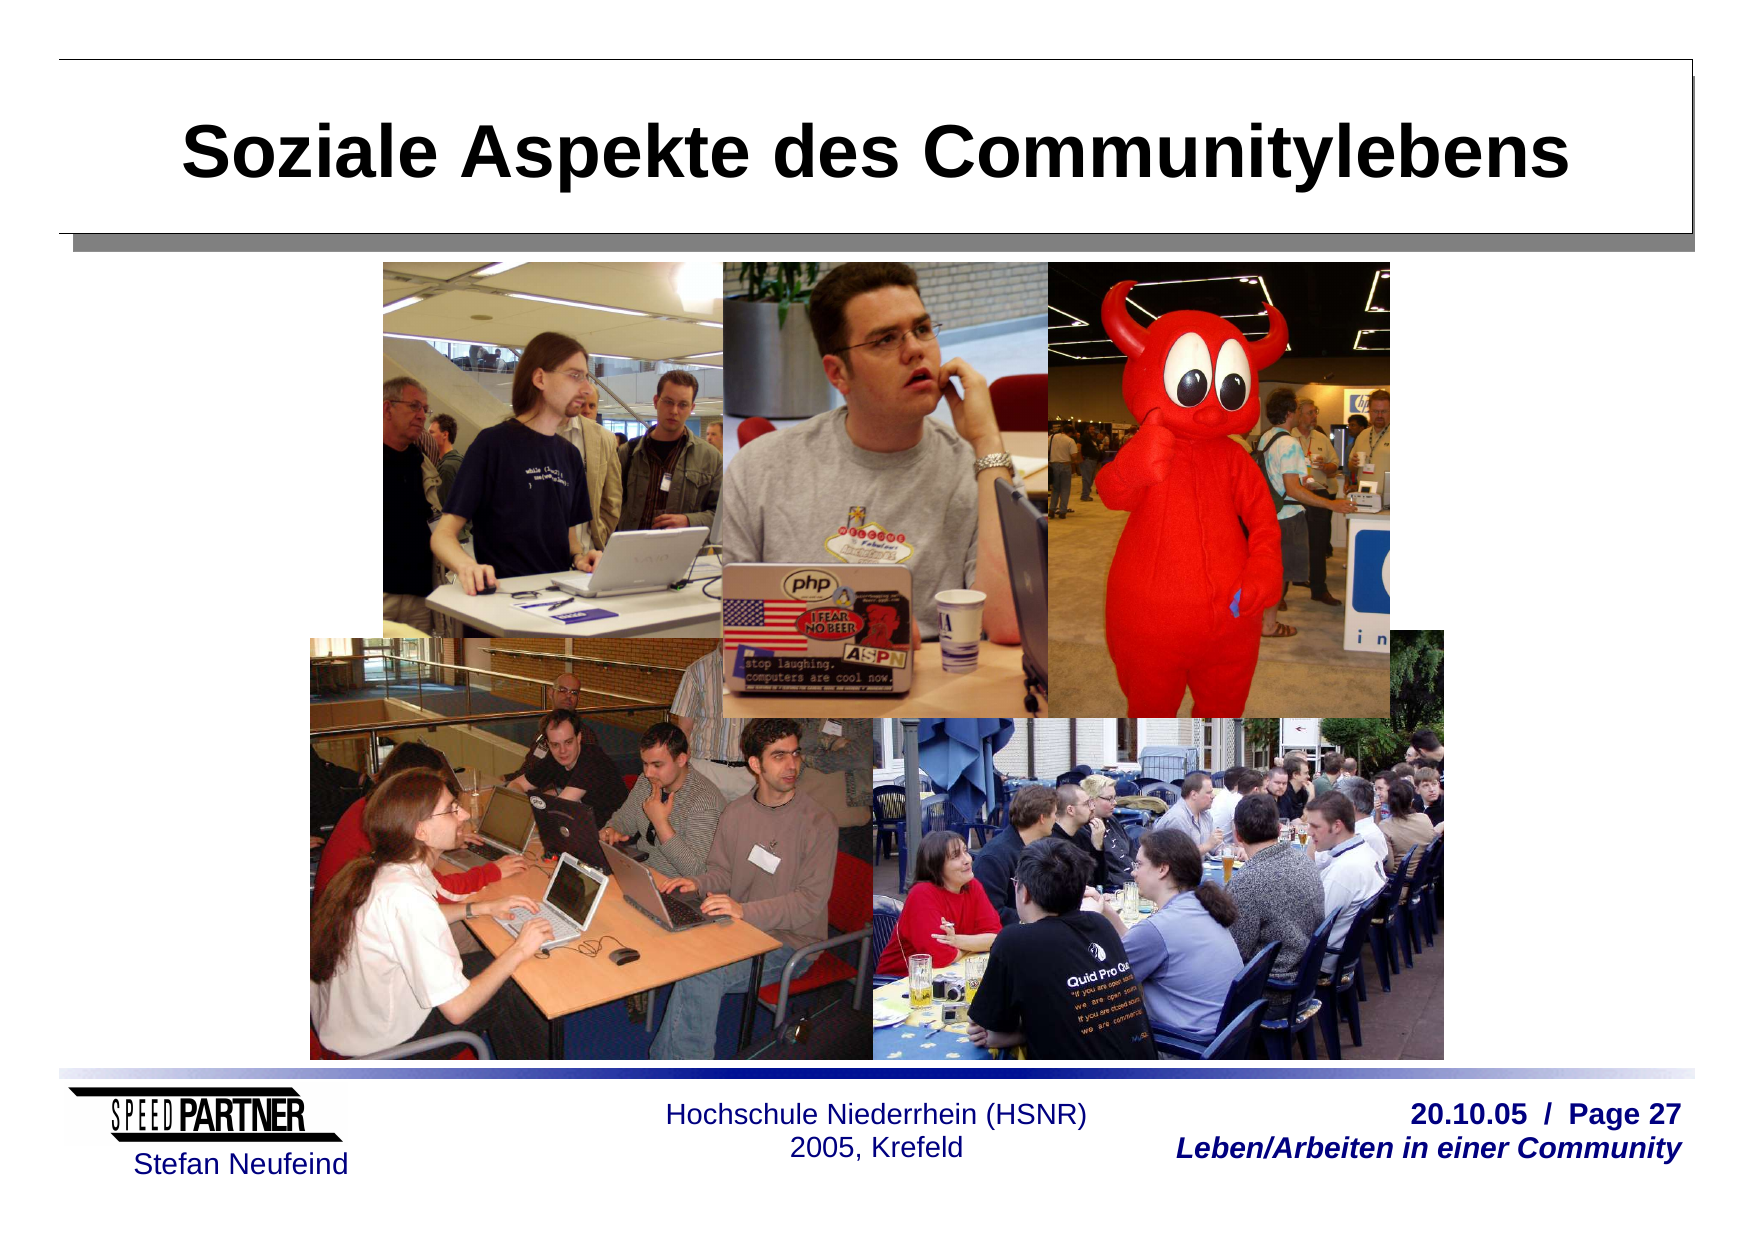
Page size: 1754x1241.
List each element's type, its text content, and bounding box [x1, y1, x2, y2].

picture [64, 1082, 348, 1146]
title Soziale Aspekte des Communitylebens [59, 59, 1695, 244]
picture [59, 1068, 1695, 1079]
picture [310, 262, 1444, 1060]
